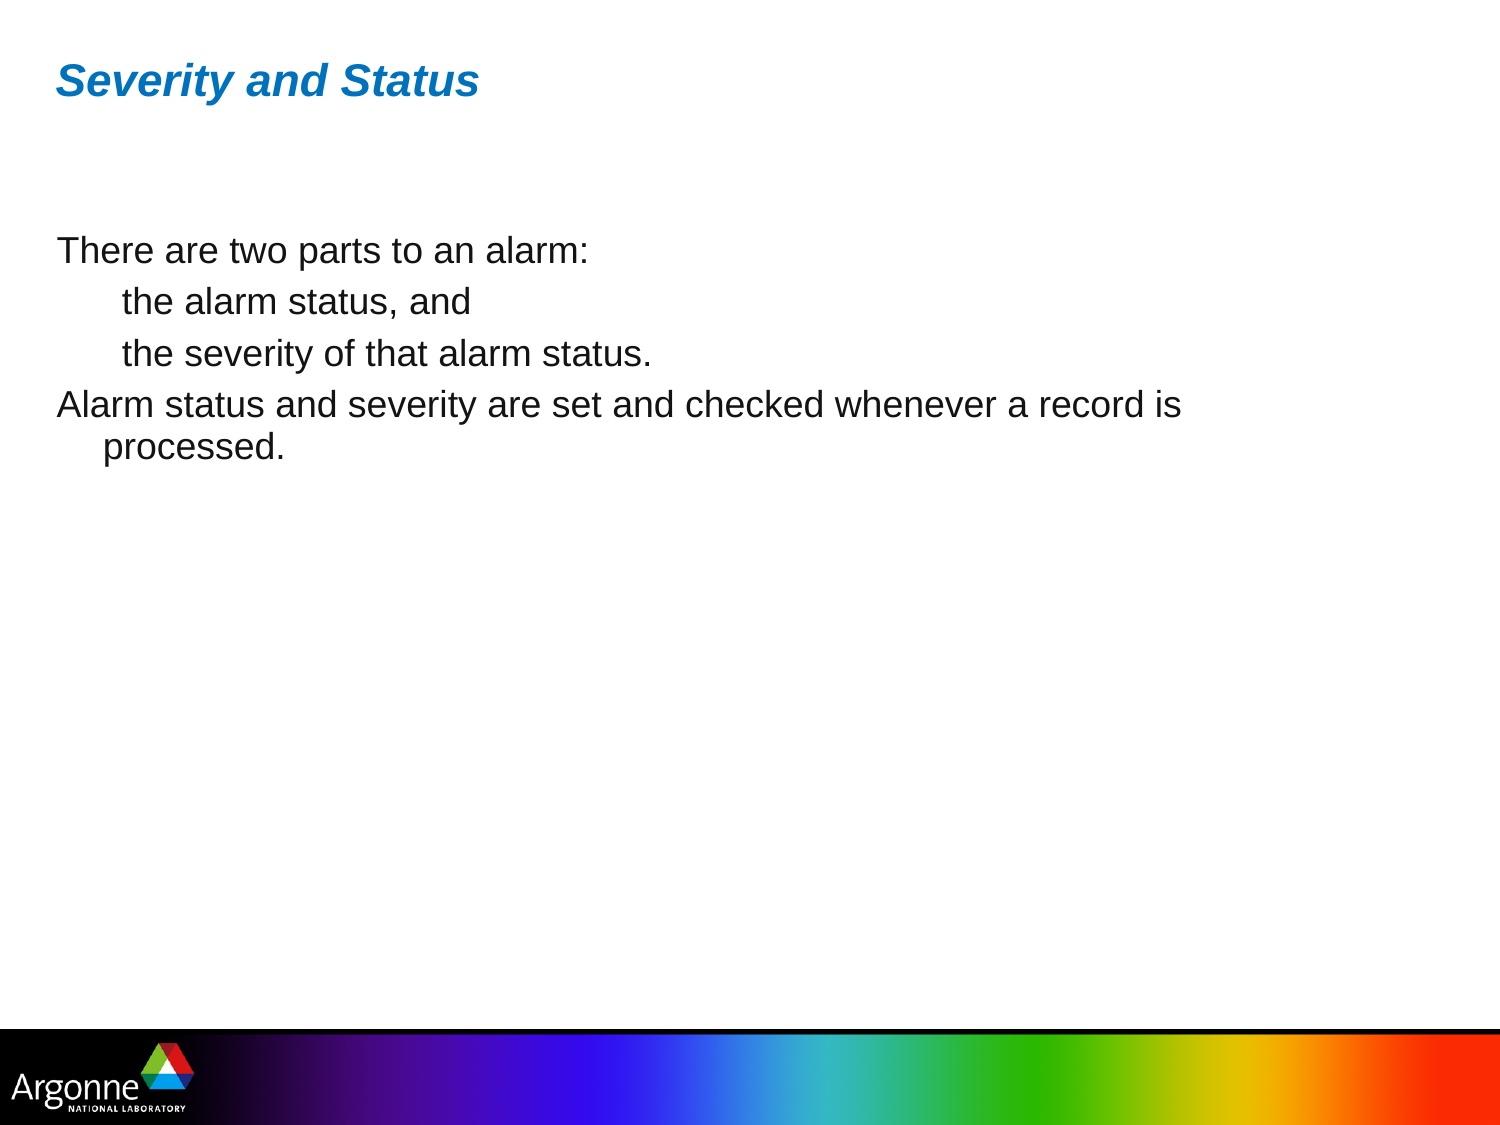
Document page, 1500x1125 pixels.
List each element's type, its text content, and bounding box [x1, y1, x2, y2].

title Severity and Status [55, 48, 1361, 118]
picture [0, 1029, 1500, 1125]
list There are two parts to an alarm: the alarm status, and the severity of that alarm status. Alarm status and severity are set and checked whenever a record is processed. [56, 229, 1359, 725]
